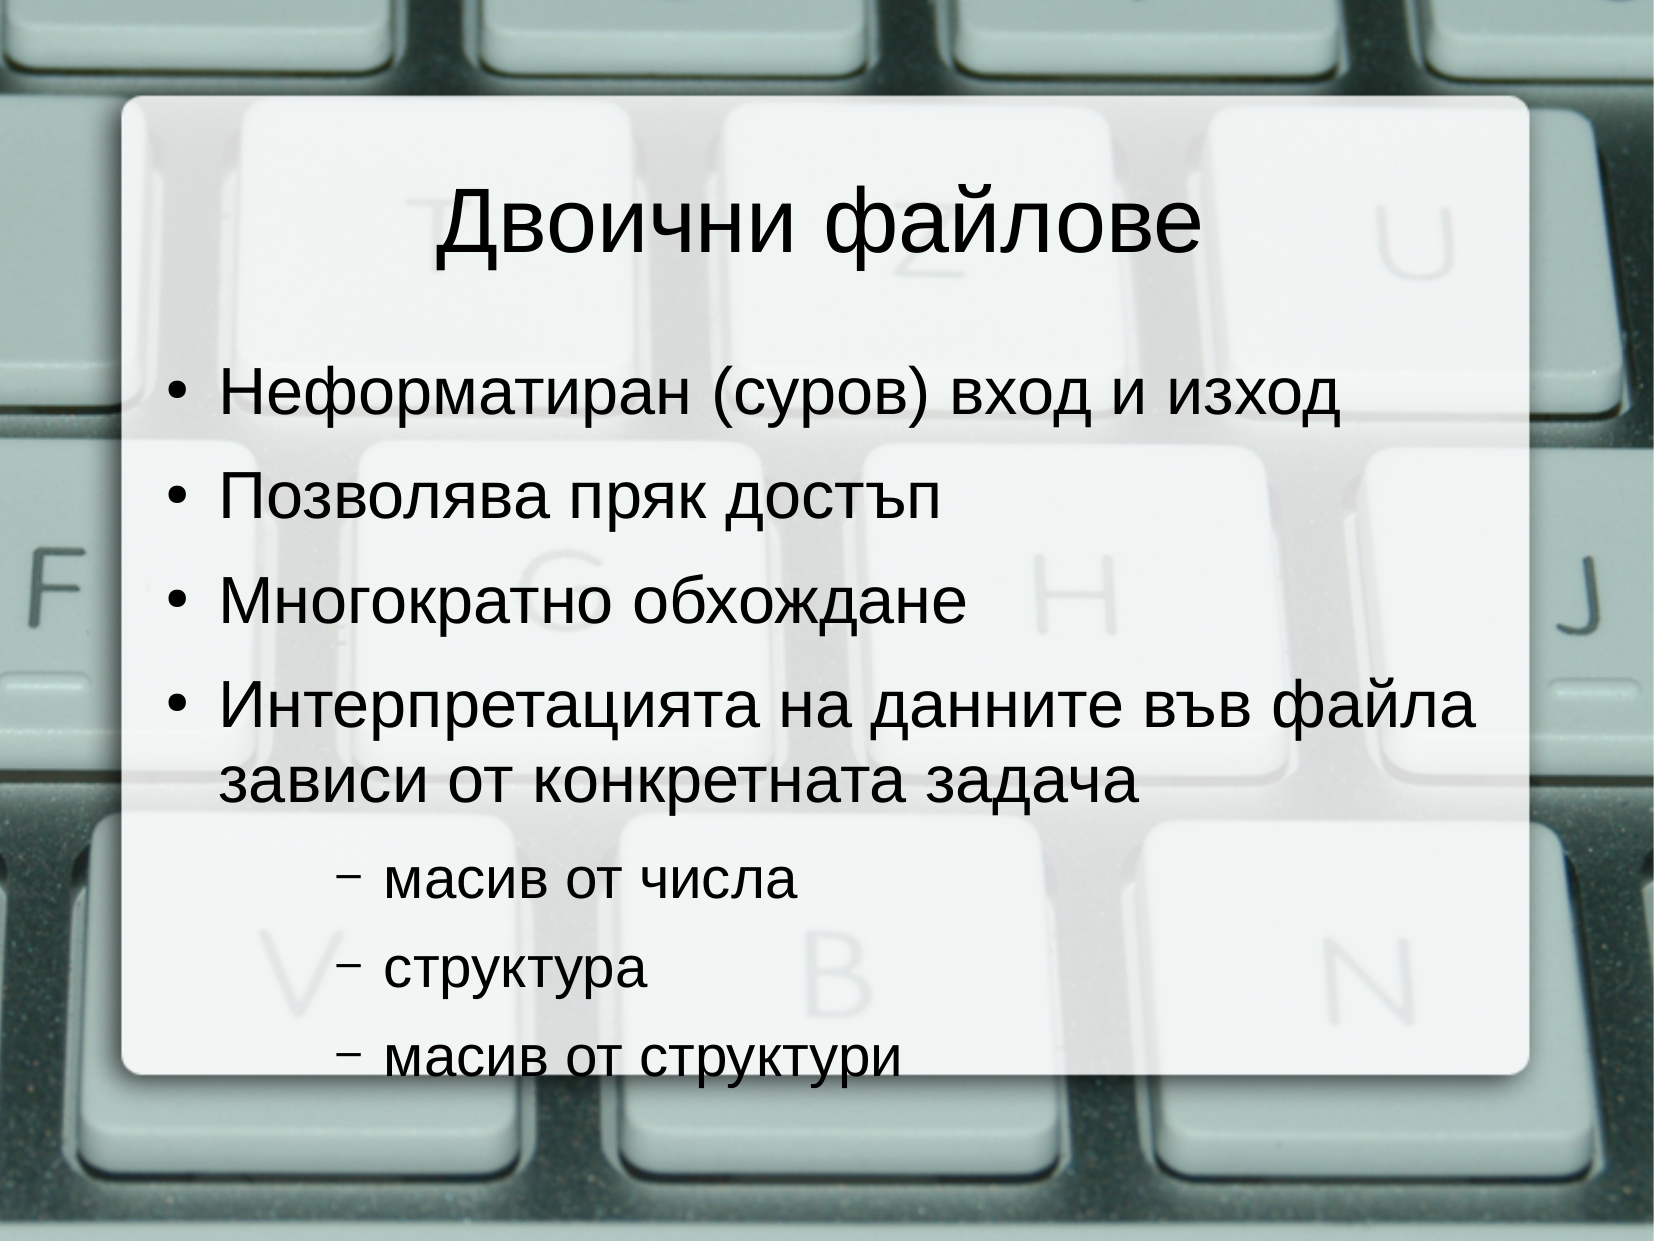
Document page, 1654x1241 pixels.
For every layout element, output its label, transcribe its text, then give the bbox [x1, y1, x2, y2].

list Неформатиран (суров) вход и изход Позволява пряк достъп Многократно обхождане Интерпретацията на данните във файла зависи от конкретната задача масив от числа структура масив от структури [147, 354, 1506, 1089]
picture [0, 0, 1654, 1241]
title Двоични файлове [135, 117, 1506, 325]
